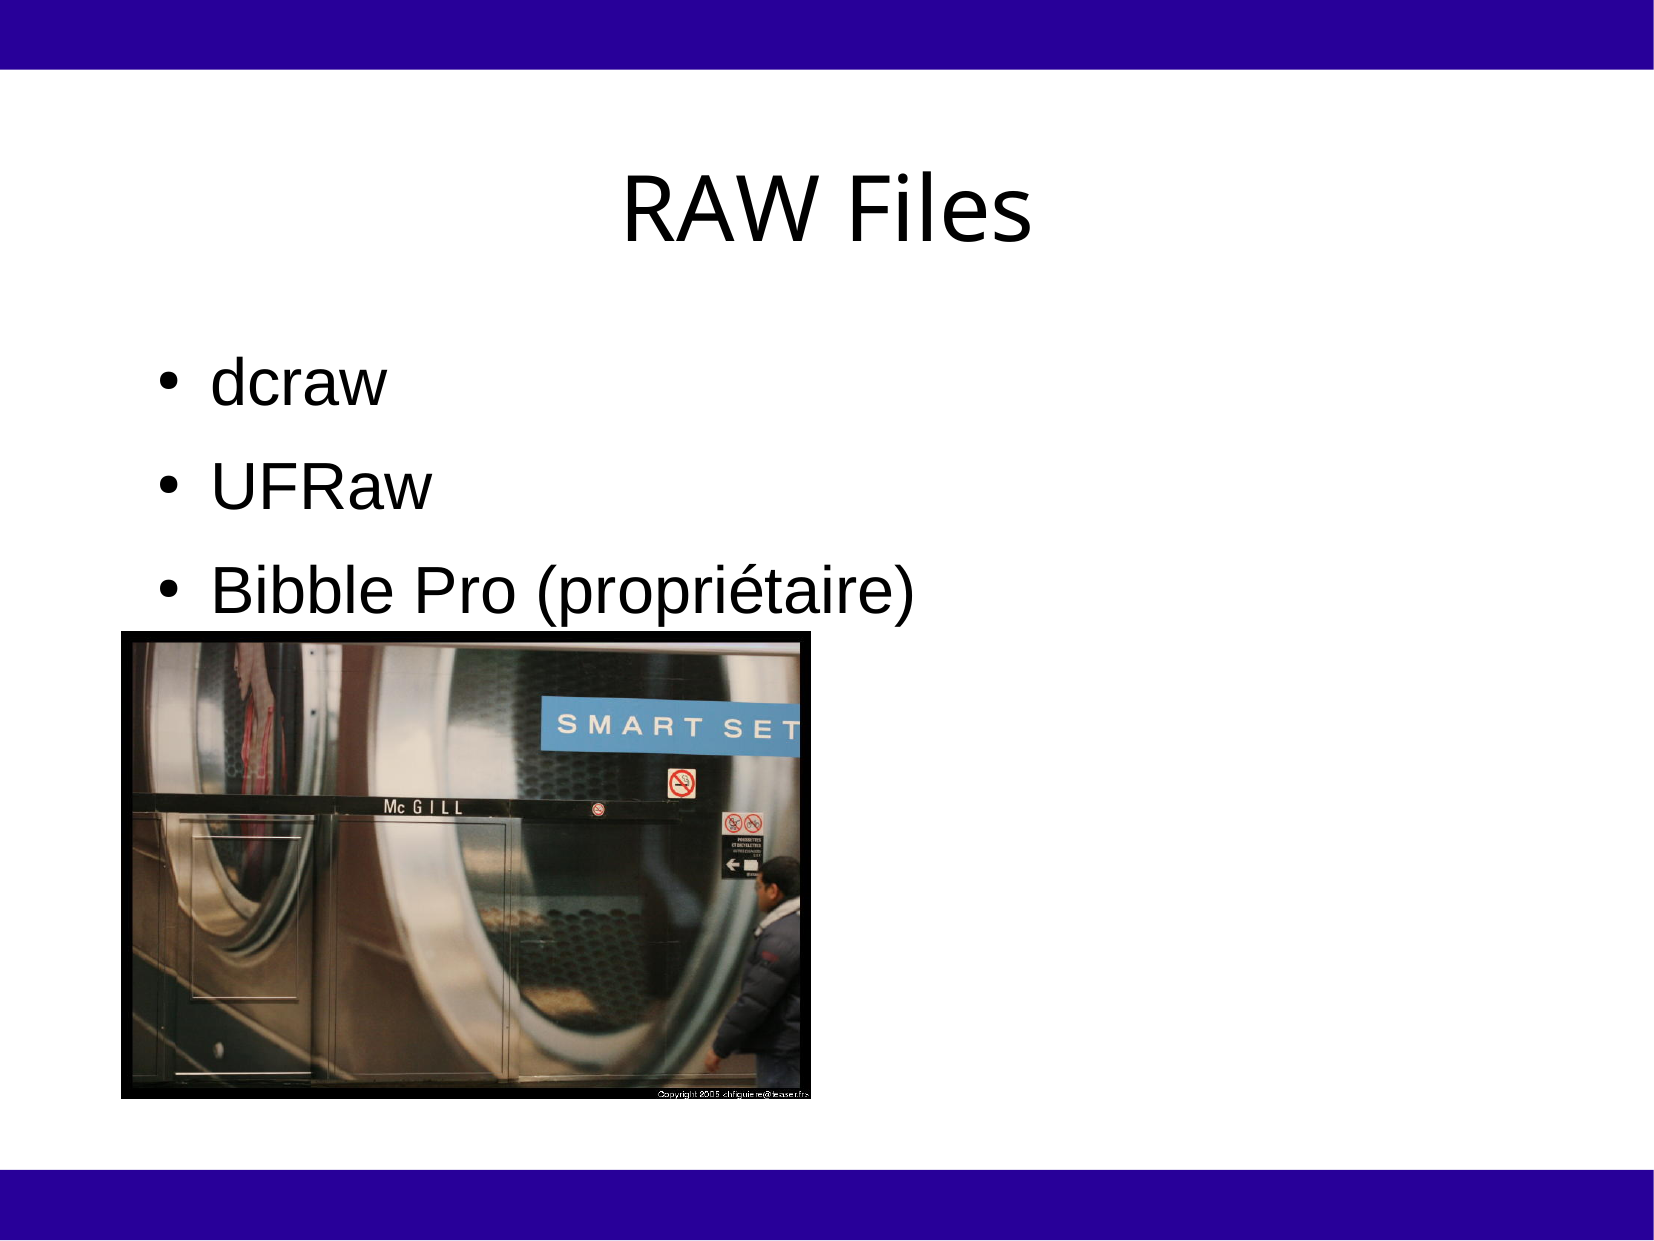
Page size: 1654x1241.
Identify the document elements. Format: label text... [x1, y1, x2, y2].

title RAW Files [121, 102, 1534, 311]
picture [121, 631, 811, 1099]
list dcraw UFRaw Bibble Pro (propriétaire) [845, 344, 1535, 1127]
